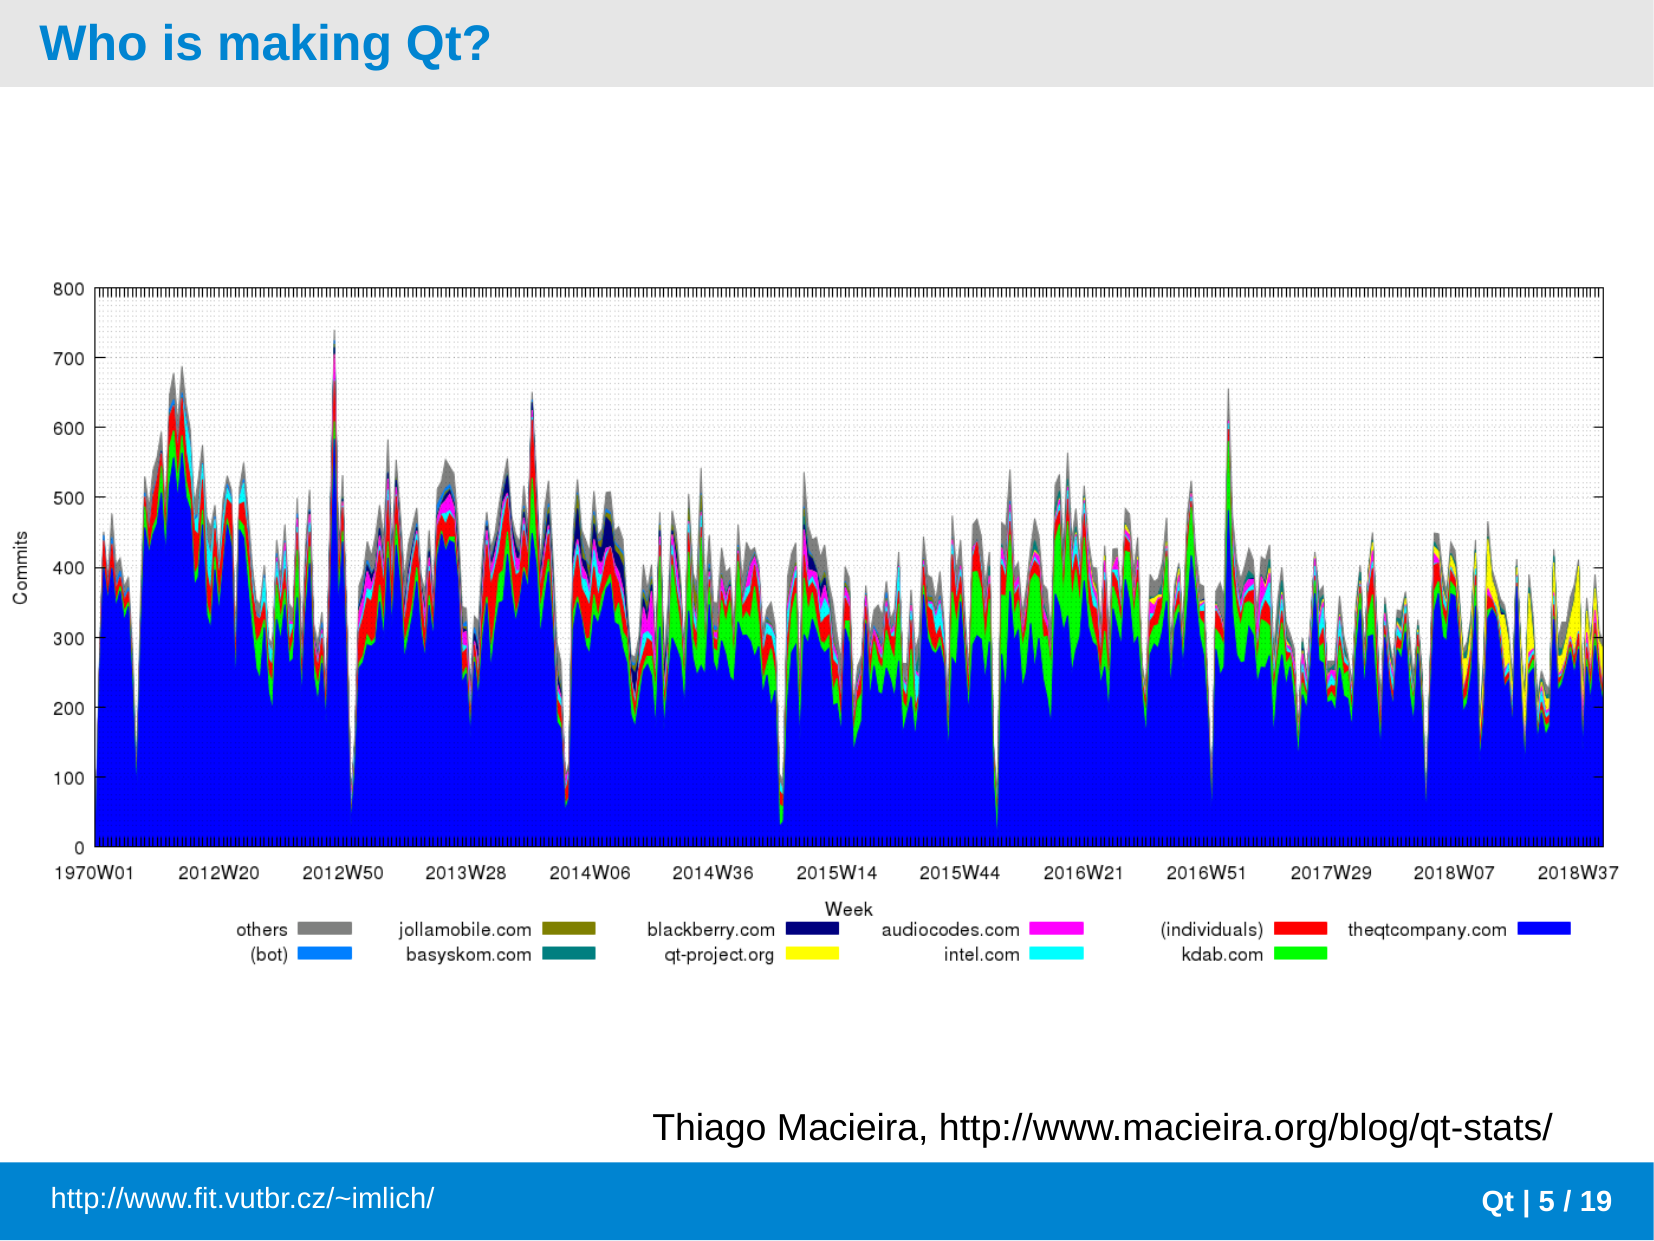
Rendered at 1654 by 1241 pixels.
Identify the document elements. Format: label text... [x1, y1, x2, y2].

text_box Thiago Macieira, http://www.macieira.org/blog/qt-stats/ [637, 1099, 1651, 1161]
picture [1, 266, 1654, 975]
title Who is making Qt? [39, 5, 1615, 81]
